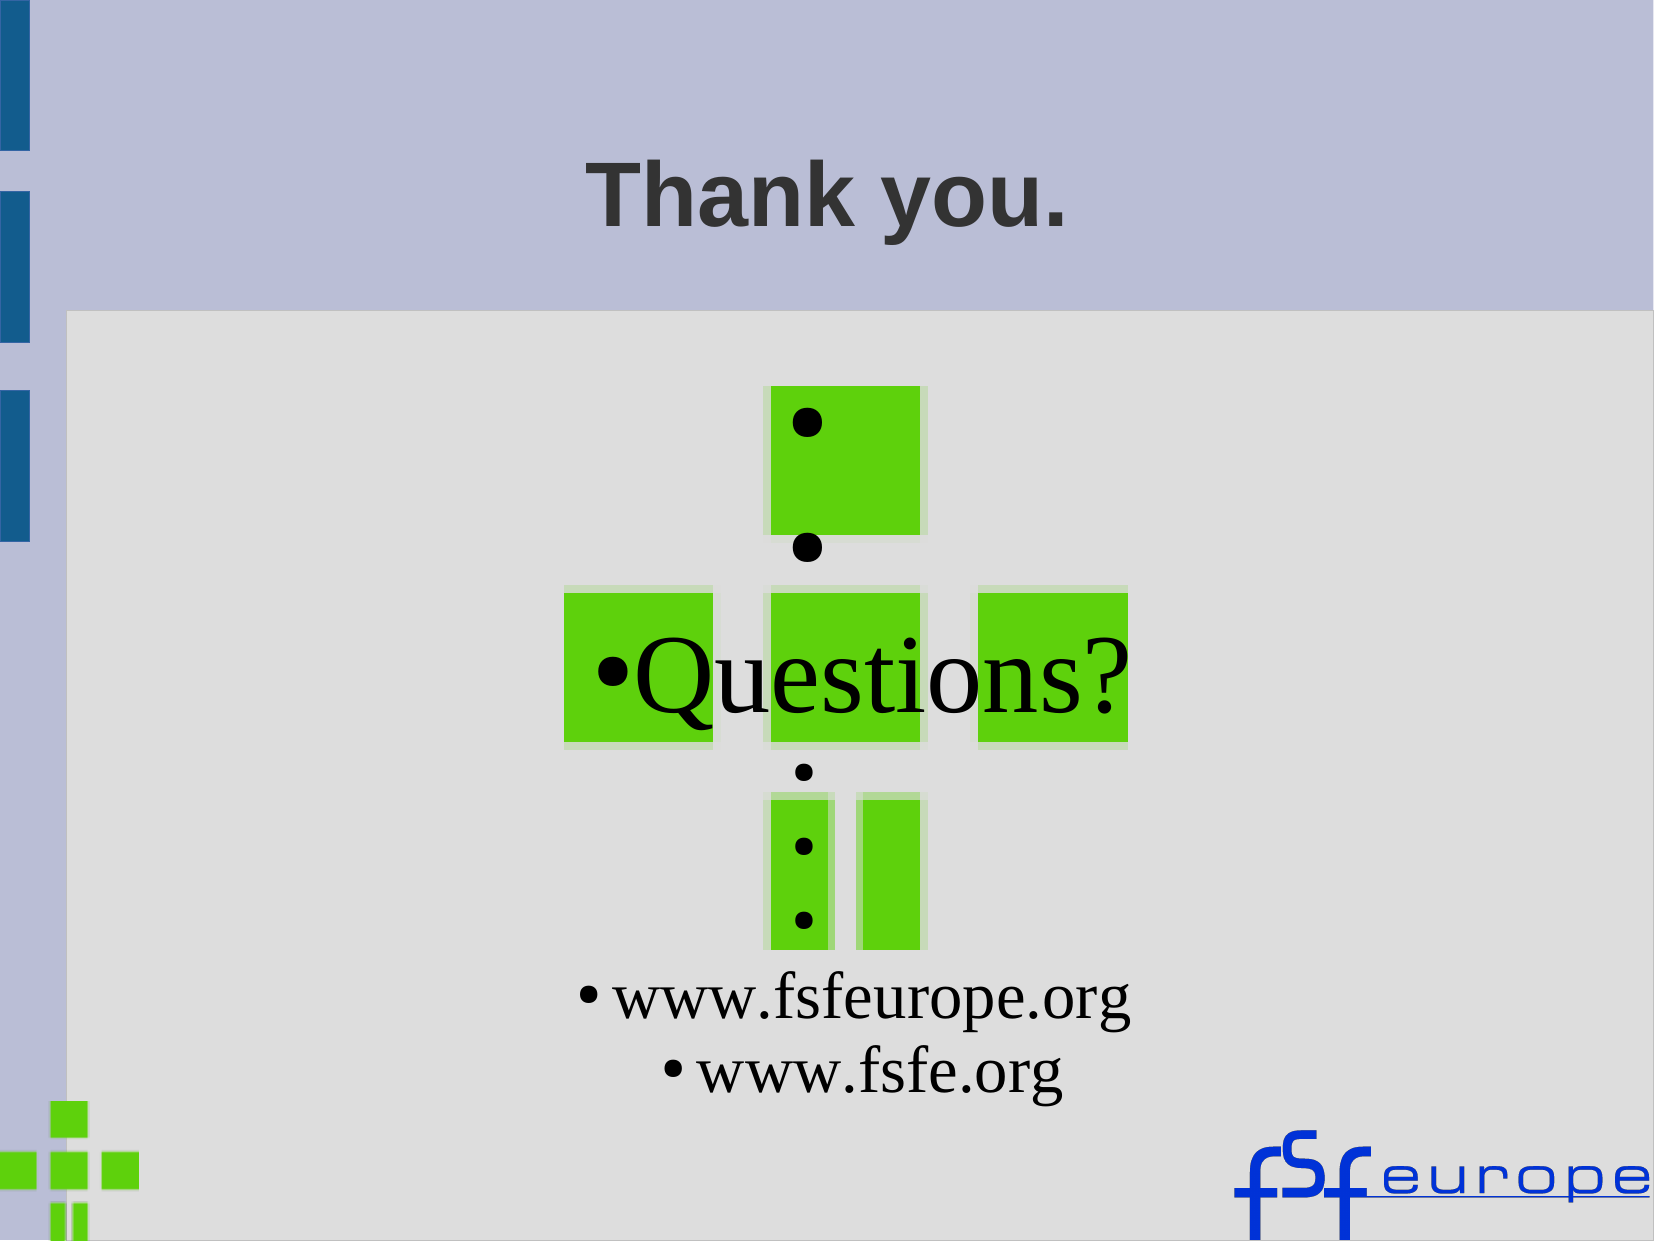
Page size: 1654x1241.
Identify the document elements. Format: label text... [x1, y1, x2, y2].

picture [0, 1101, 139, 1241]
subtitle Questions? www.fsfeurope.org www.fsfe.org [121, 329, 1534, 1142]
title Thank you. [121, 91, 1534, 299]
picture [1230, 1129, 1654, 1241]
